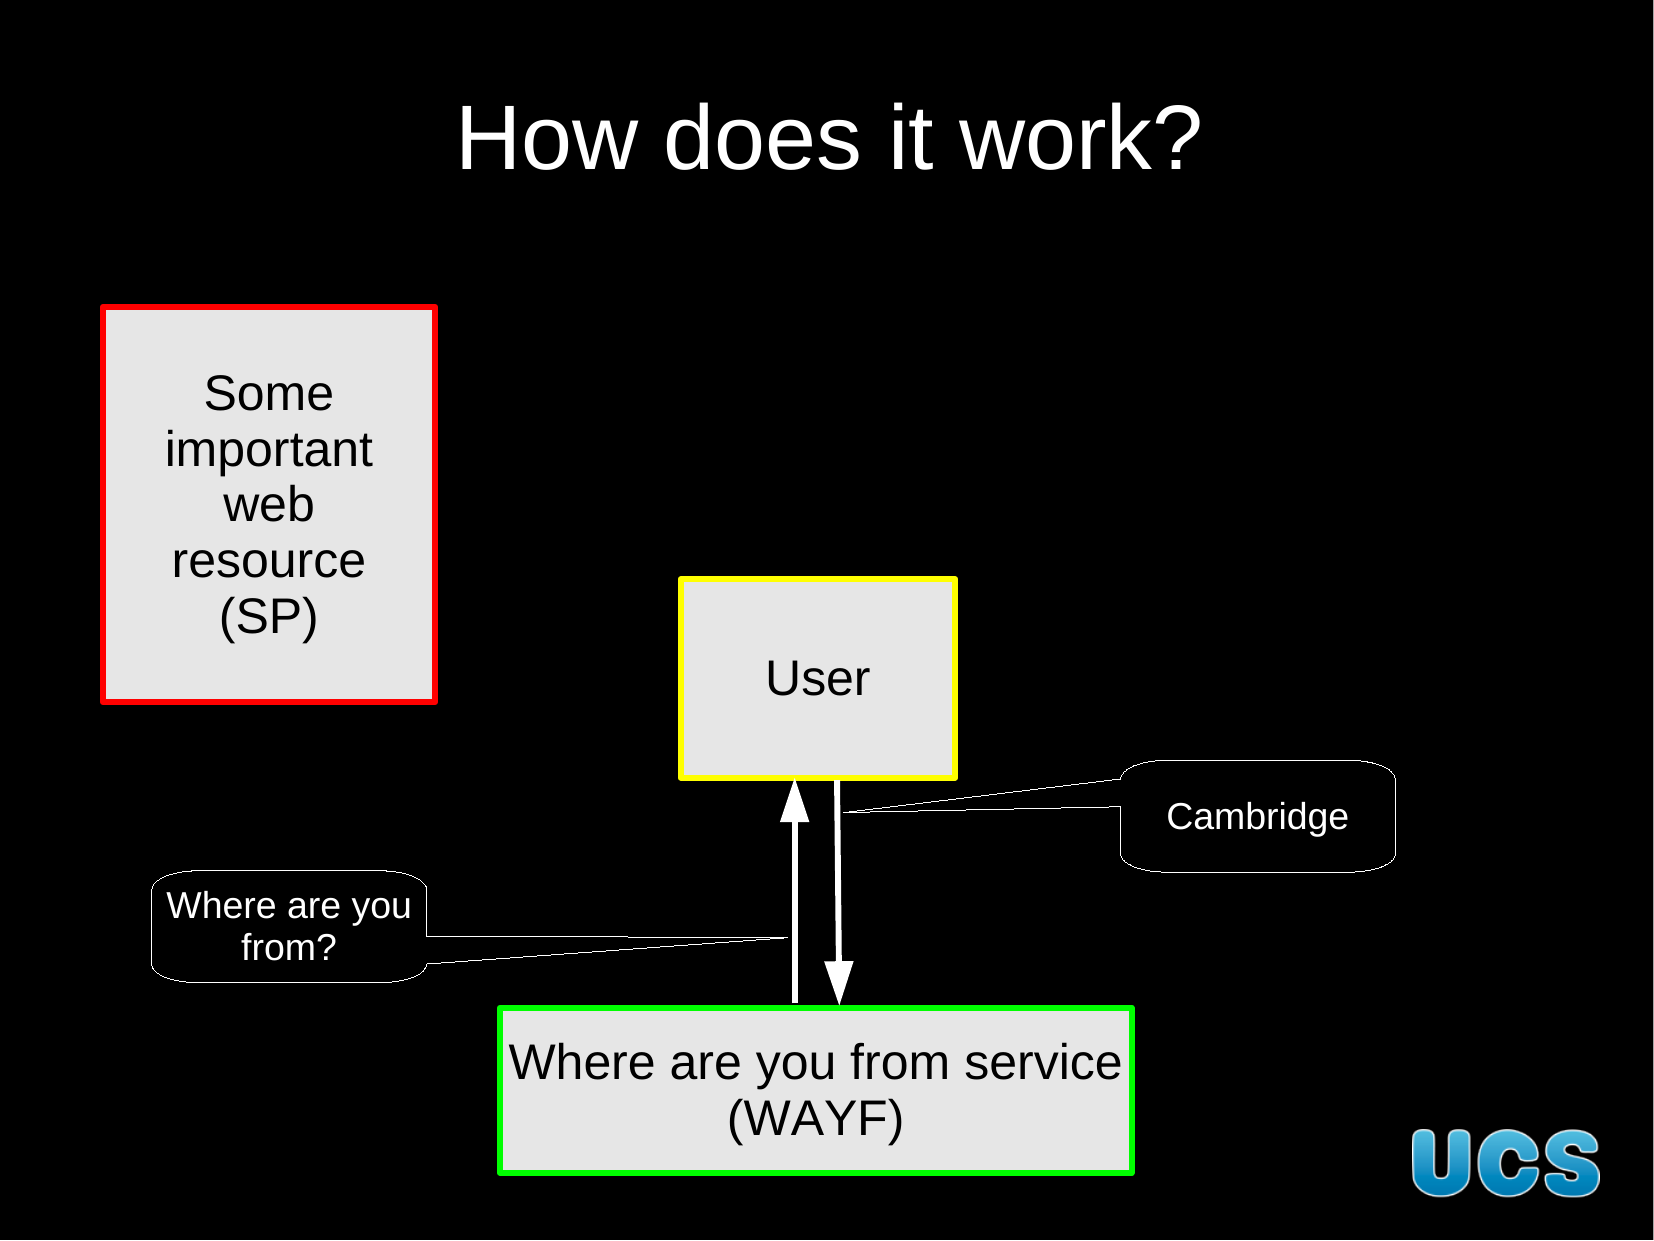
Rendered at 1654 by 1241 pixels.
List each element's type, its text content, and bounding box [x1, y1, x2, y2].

text_box Where are you from service (WAYF) [499, 1007, 1132, 1173]
text_box Where are you from? [151, 870, 788, 983]
text_box Cambridge [843, 760, 1396, 873]
text_box Some important web resource (SP) [102, 306, 436, 703]
picture [1412, 1129, 1600, 1199]
title How does it work? [123, 34, 1536, 242]
text_box User [680, 579, 956, 778]
